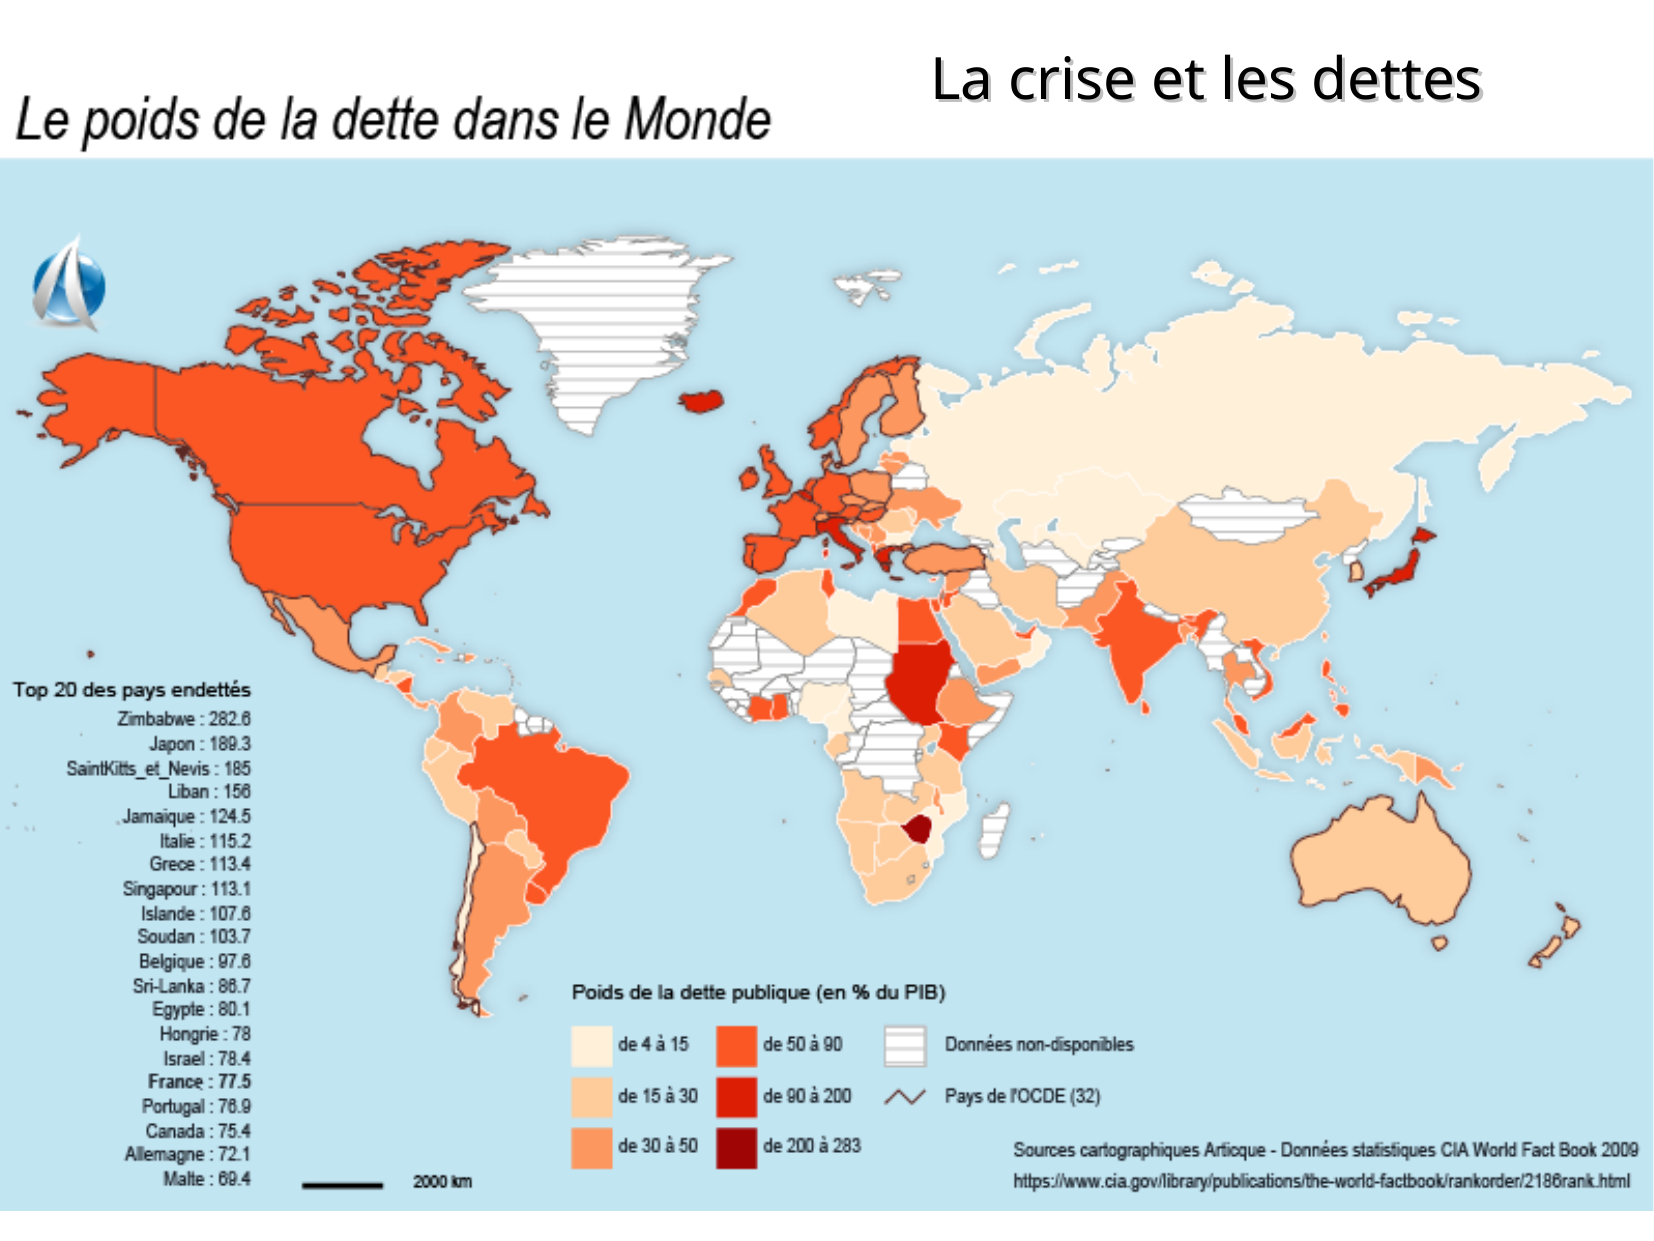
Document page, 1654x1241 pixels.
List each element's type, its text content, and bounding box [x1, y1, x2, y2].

picture [0, 88, 1654, 1211]
text_box La crise et les dettes [915, 29, 1595, 136]
